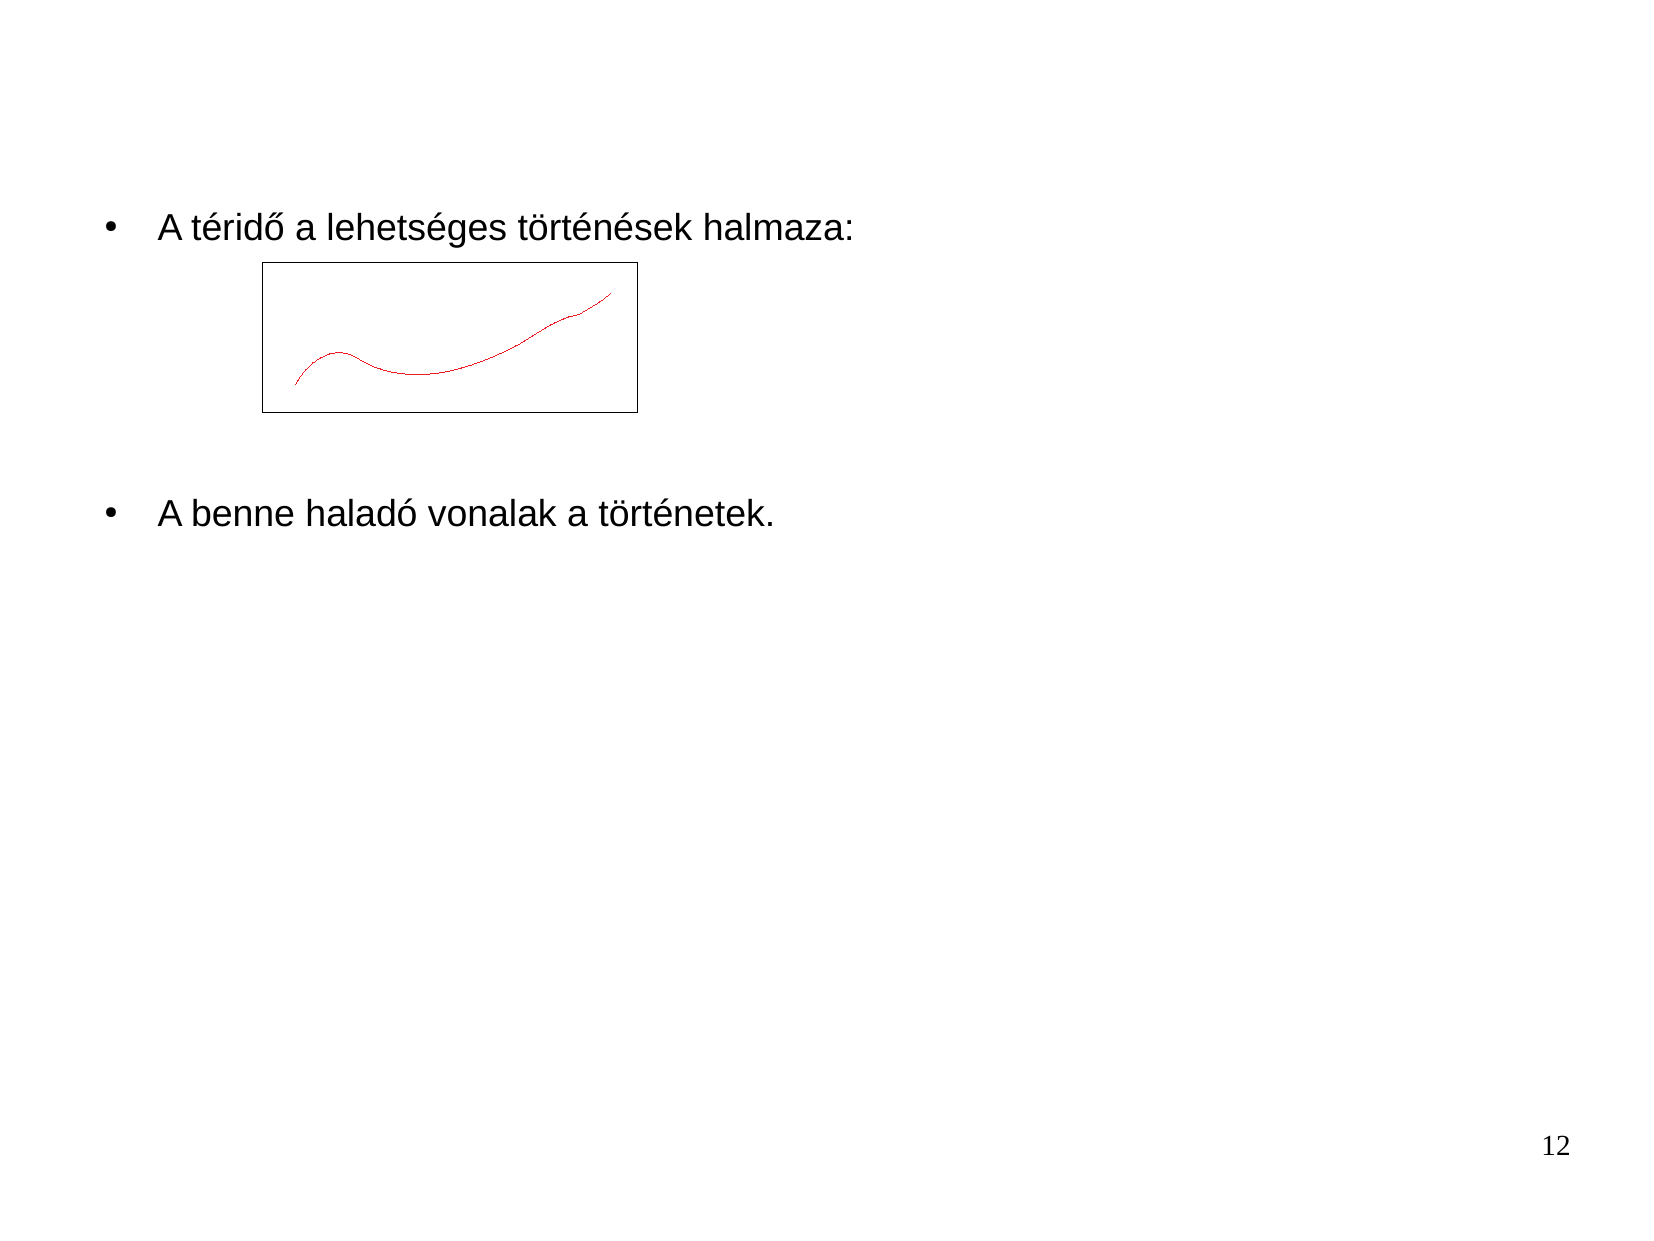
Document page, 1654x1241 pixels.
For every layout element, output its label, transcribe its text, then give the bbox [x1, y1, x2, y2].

list A téridő a lehetséges történések halmaza: A benne haladó vonalak a történetek. [86, 121, 1576, 1126]
